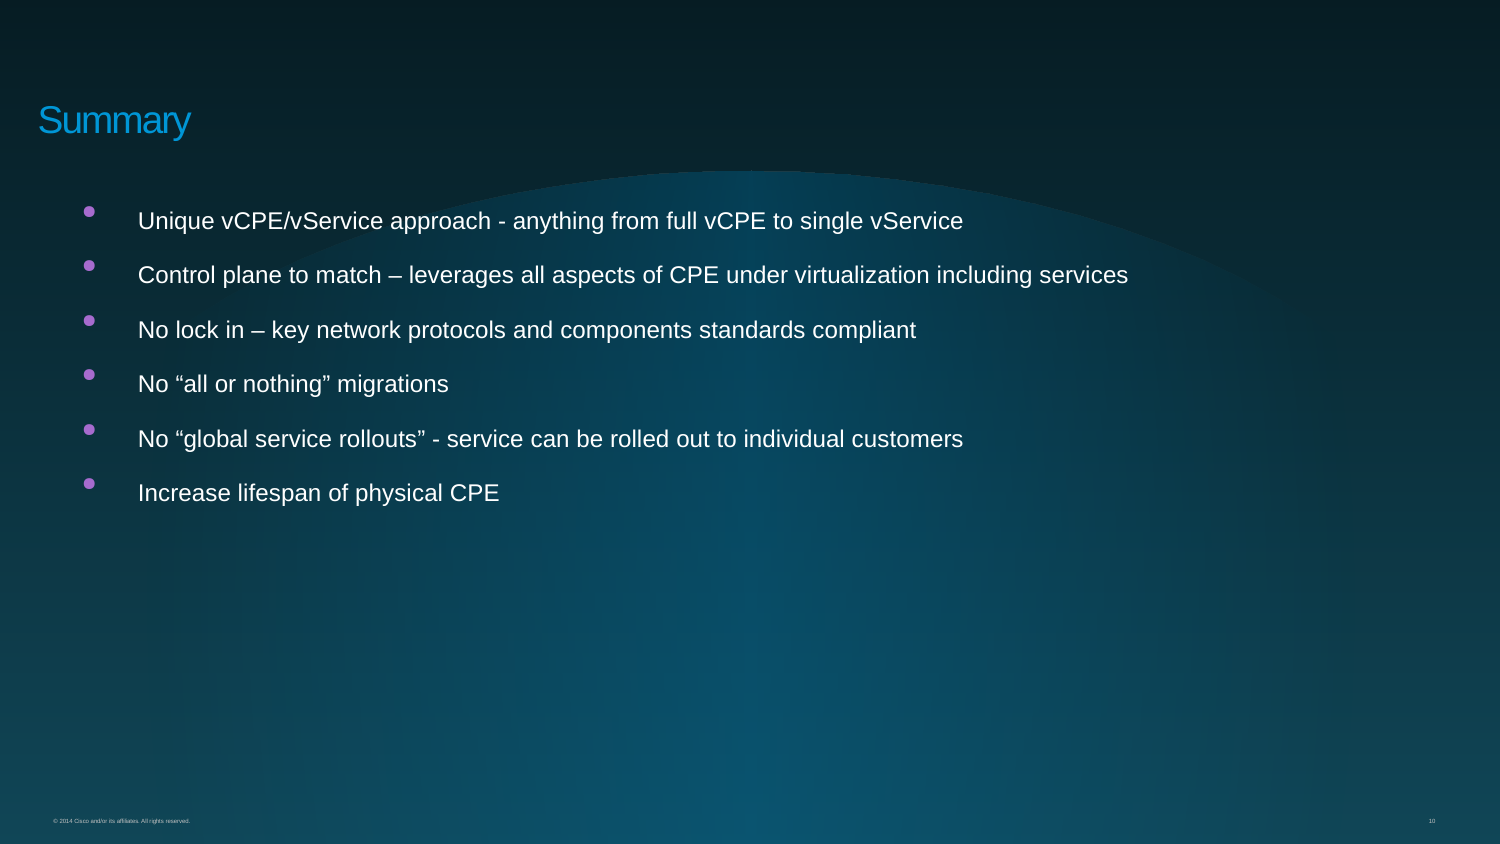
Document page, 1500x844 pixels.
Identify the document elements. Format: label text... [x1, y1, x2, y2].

list Unique vCPE/vService approach - anything from full vCPE to single vService Control plane to match – leverages all aspects of CPE under virtualization including services No lock in – key network protocols and components standards compliant No “all or nothing” migrations No “global service rollouts” - service can be rolled out to individual customers Increase lifespan of physical CPE [68, 176, 1389, 750]
title Summary [37, 53, 1447, 157]
